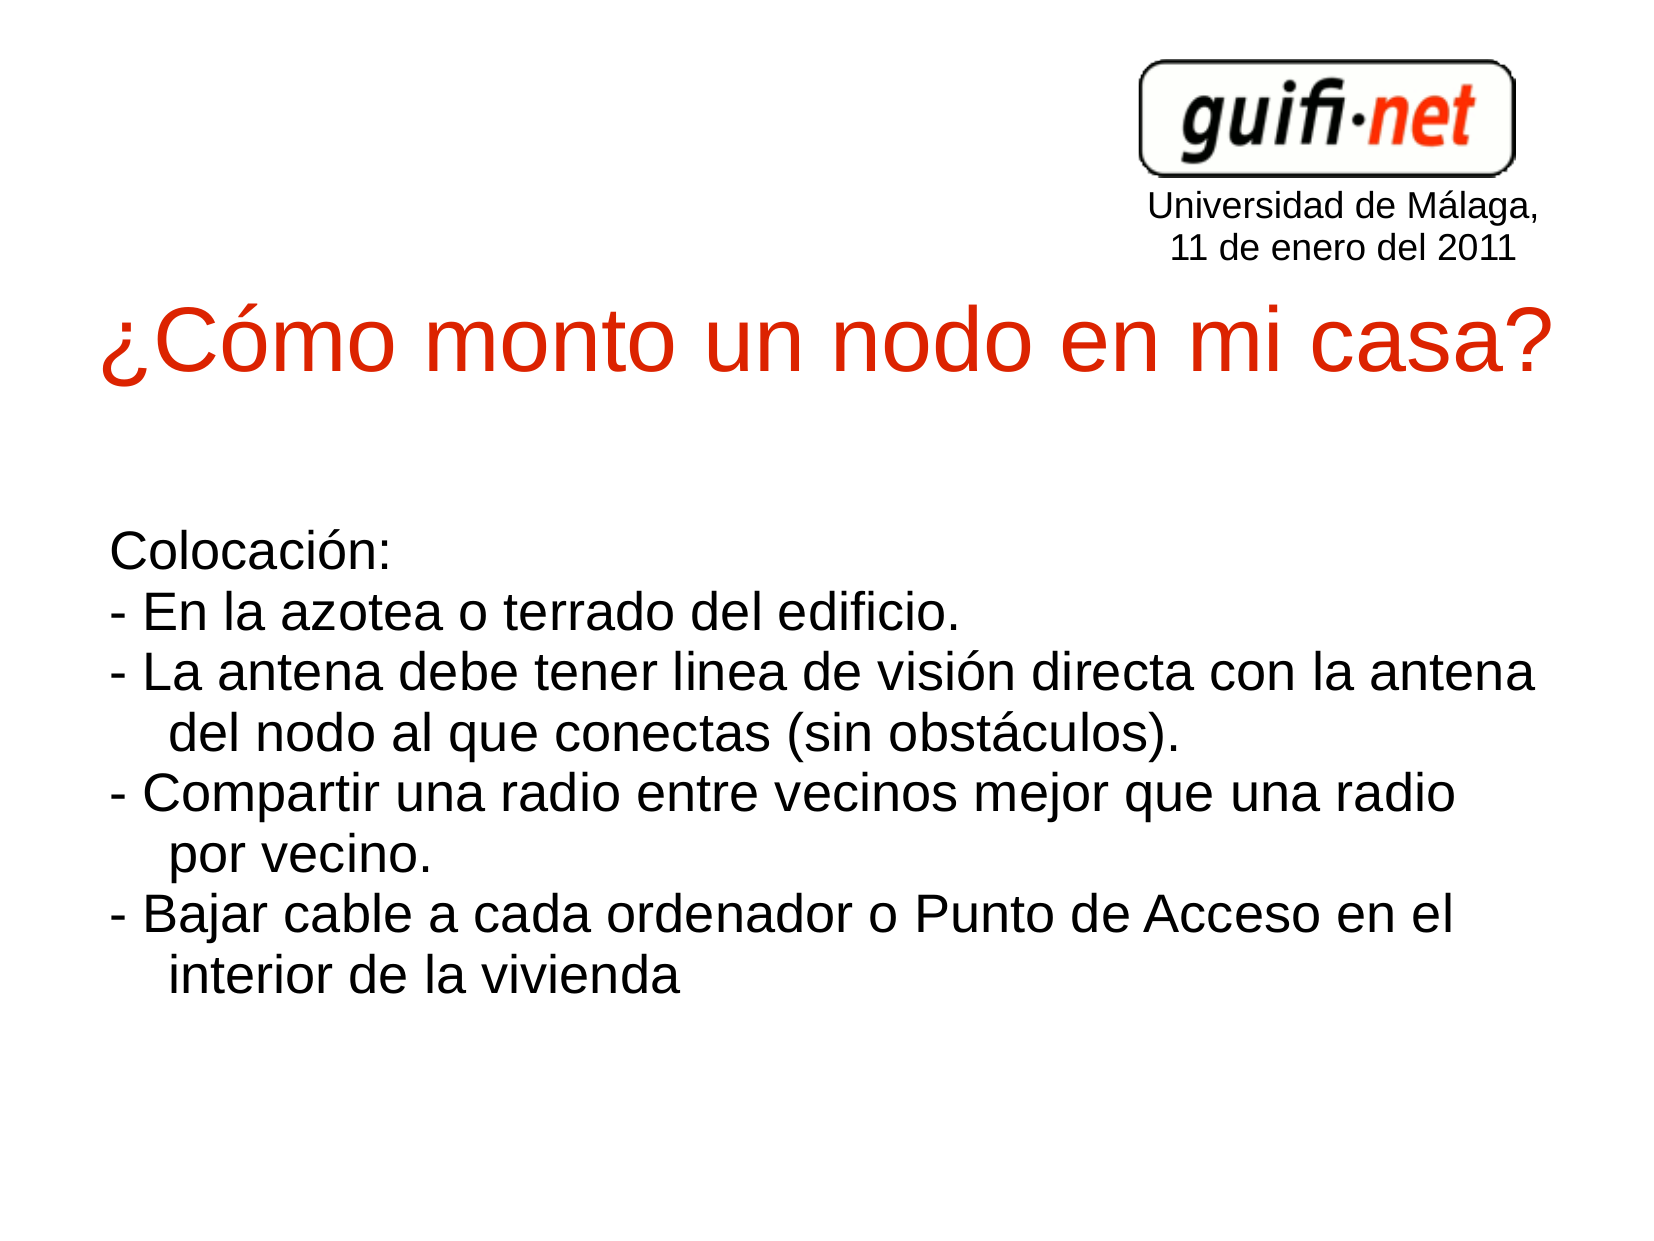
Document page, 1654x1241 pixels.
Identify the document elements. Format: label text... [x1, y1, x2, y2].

text_box Colocación: - En la azotea o terrado del edificio. - La antena debe tener linea de visión directa con la antena del nodo al que conectas (sin obstáculos). - Compartir una radio entre vecinos mejor que una radio por vecino. - Bajar cable a cada ordenador o Punto de Acceso en el interior de la vivienda [59, 452, 1565, 1241]
picture [1137, 59, 1516, 177]
title ¿Cómo monto un nodo en mi casa? [82, 236, 1571, 444]
text_box Universidad de Málaga, 11 de enero del 2011 [1033, 177, 1654, 277]
